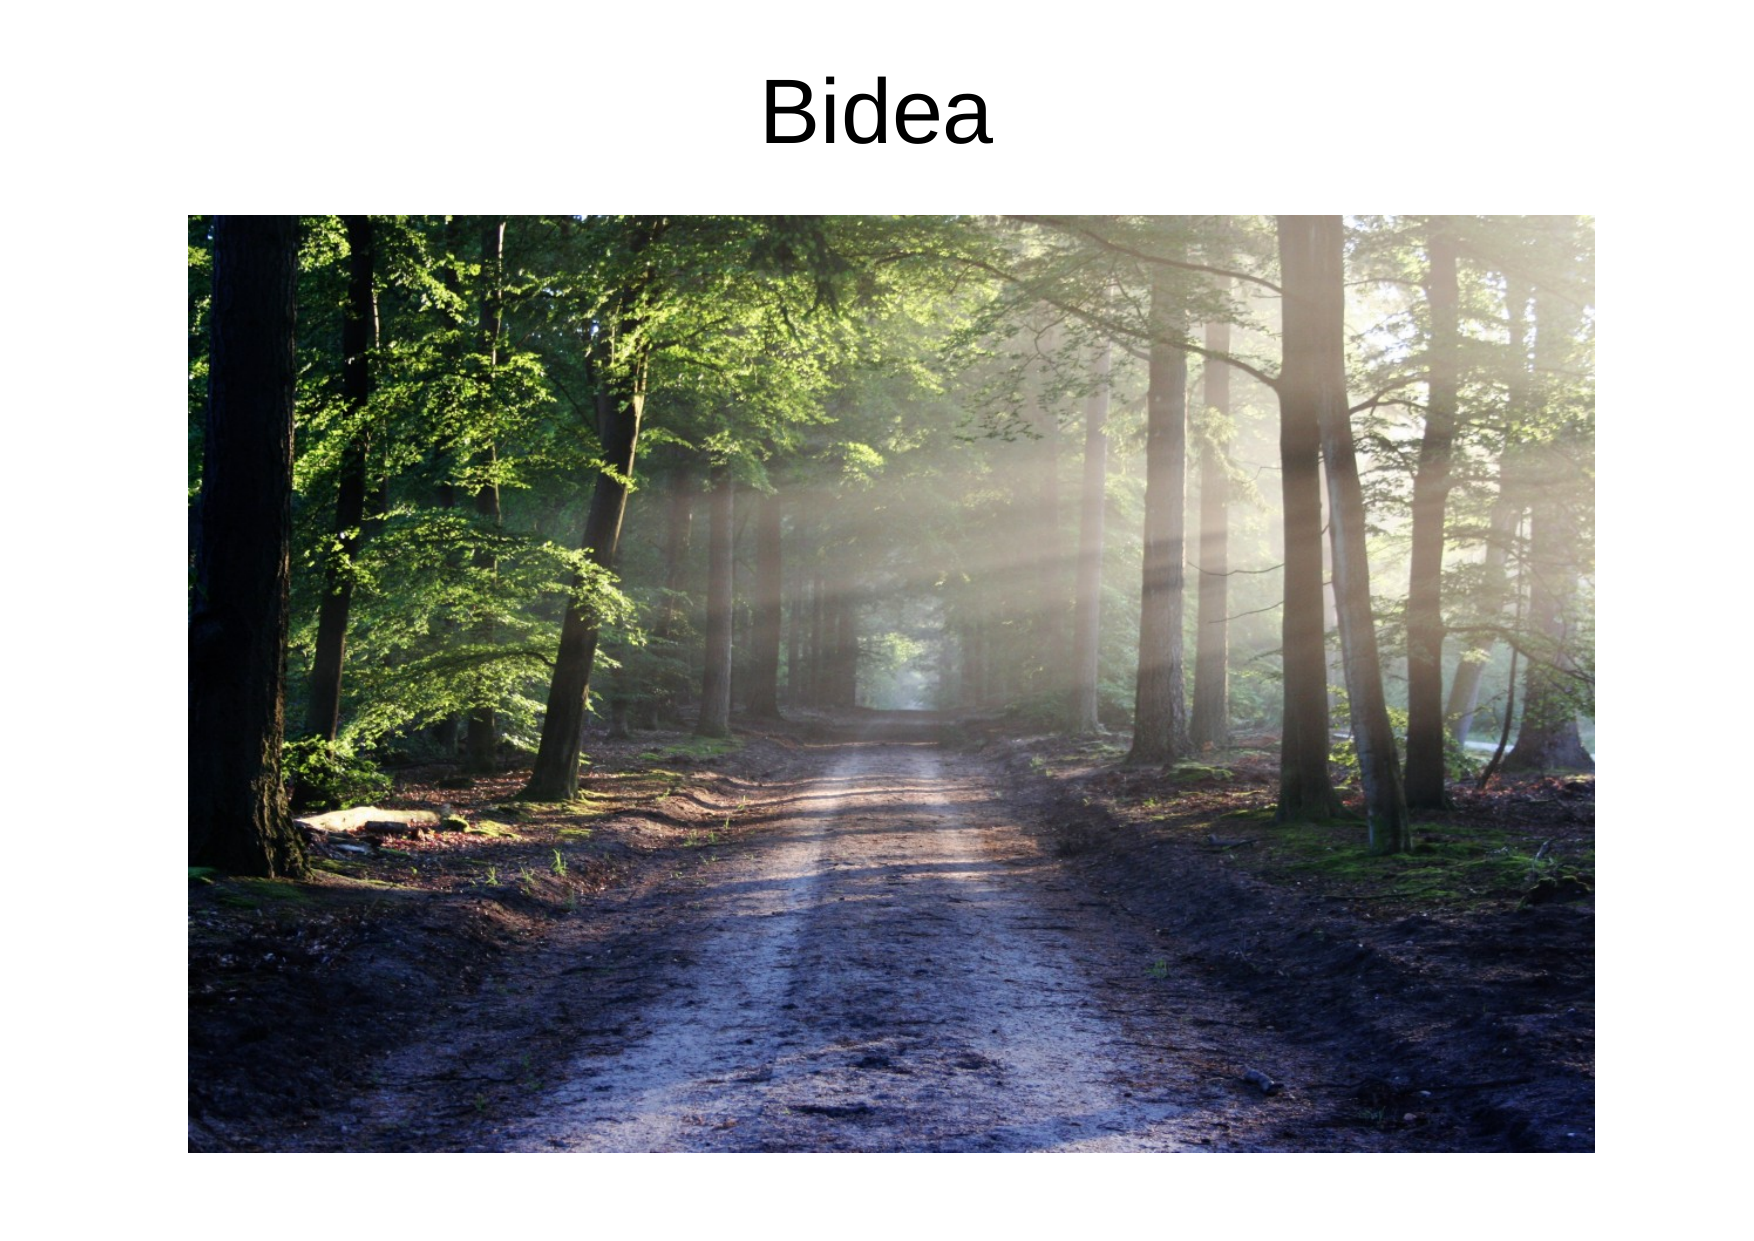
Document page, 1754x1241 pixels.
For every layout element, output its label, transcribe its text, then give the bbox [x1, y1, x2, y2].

title Bidea [87, 8, 1667, 216]
picture [188, 215, 1595, 1153]
